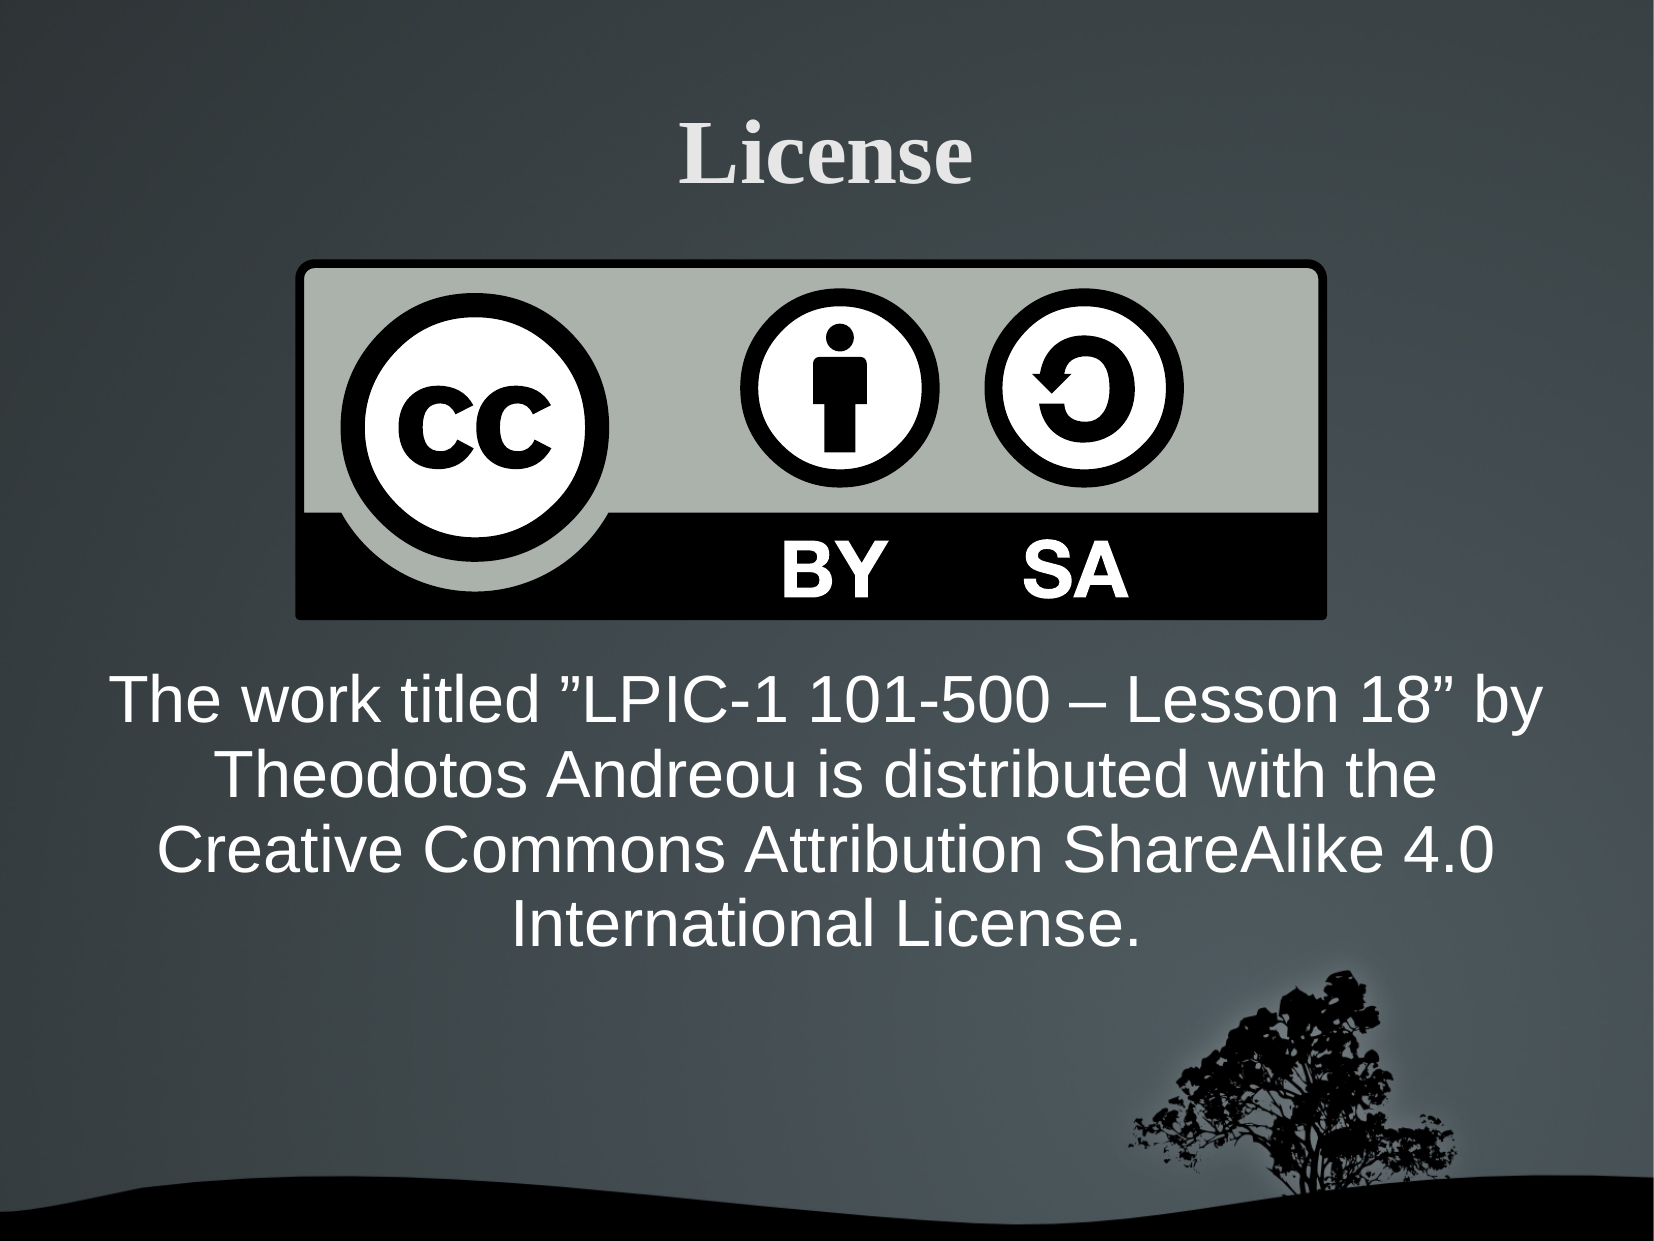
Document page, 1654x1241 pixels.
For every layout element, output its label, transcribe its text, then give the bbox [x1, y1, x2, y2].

title License [82, 49, 1571, 257]
picture [0, 0, 1654, 1241]
subtitle The work titled ”LPIC-1 101-500 – Lesson 18” by Theodotos Andreou is distributed with the Creative Commons Attribution ShareAlike 4.0 International License. [82, 290, 1571, 1109]
